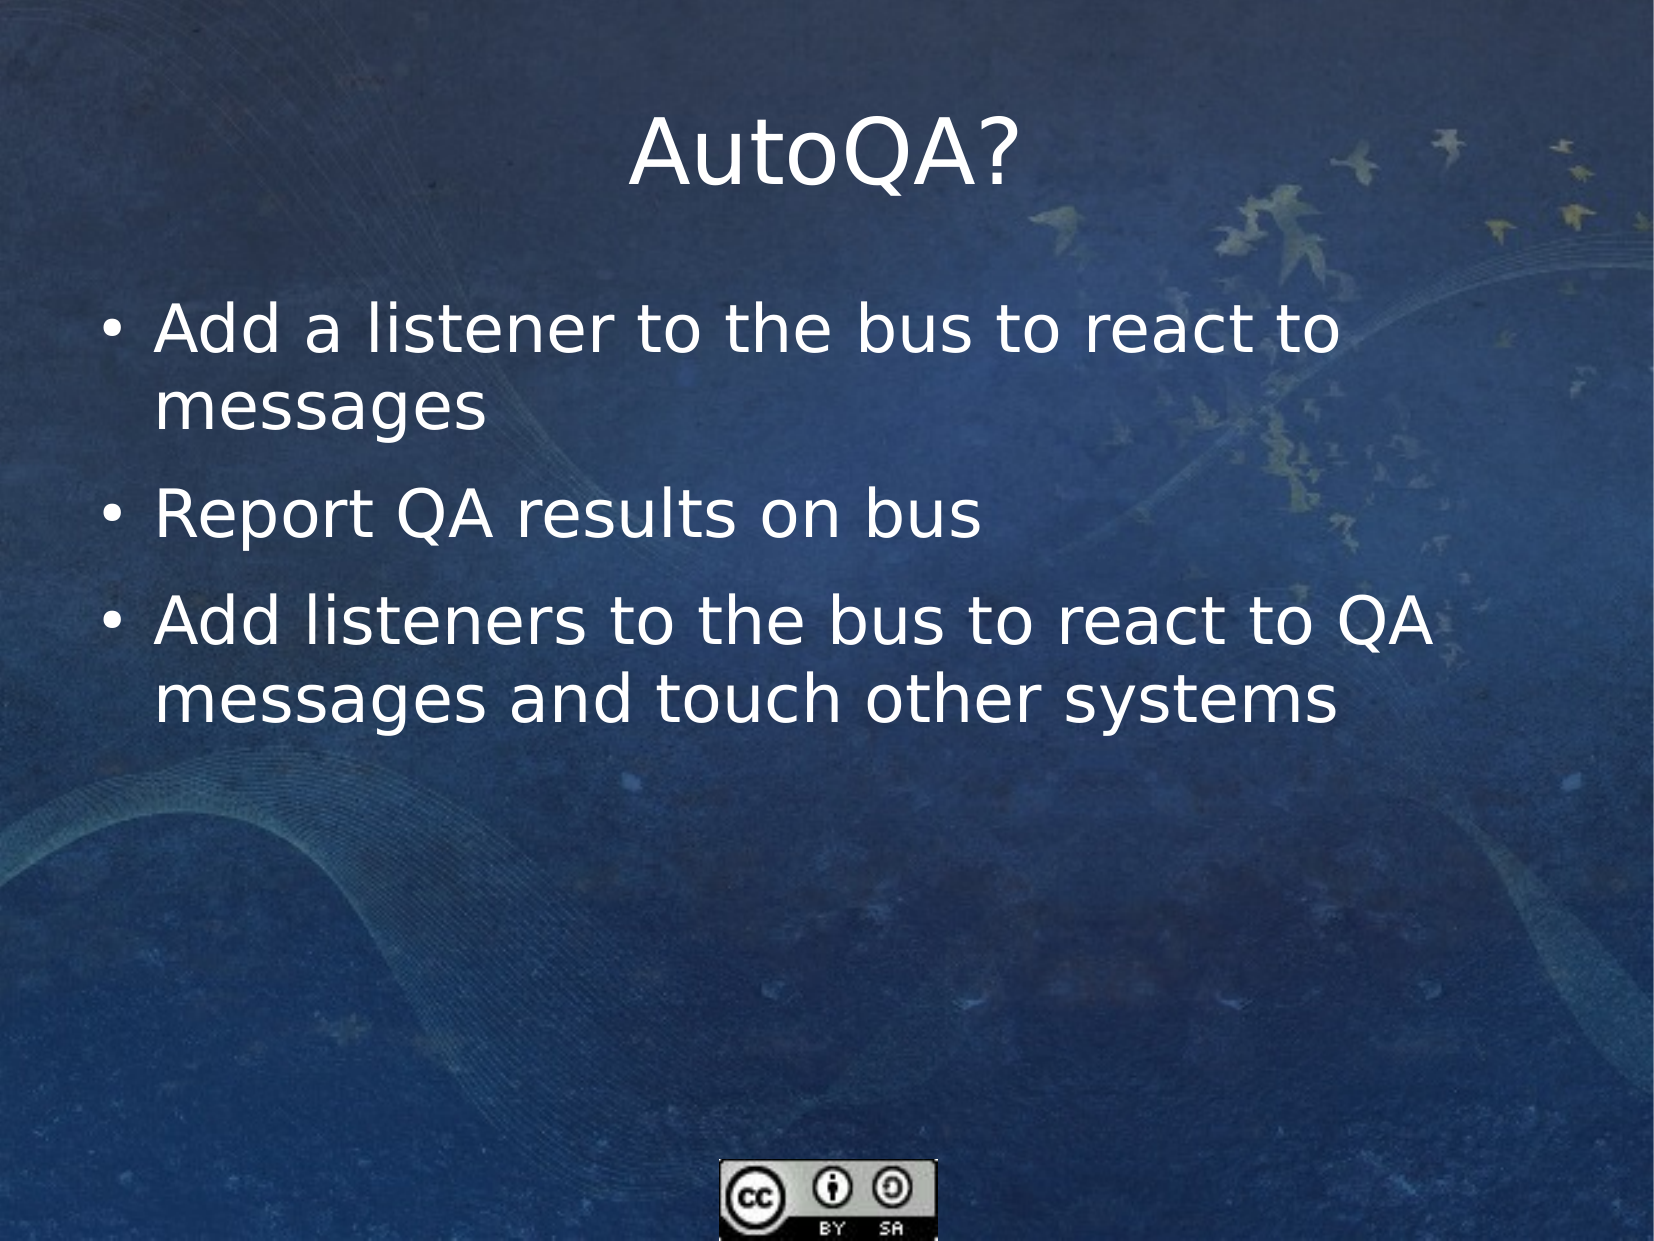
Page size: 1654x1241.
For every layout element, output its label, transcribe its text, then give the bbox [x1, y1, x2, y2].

list Add a listener to the bus to react to messages Report QA results on bus Add listeners to the bus to react to QA messages and touch other systems [82, 290, 1571, 1094]
picture [0, 0, 1654, 1241]
title AutoQA? [82, 56, 1571, 250]
